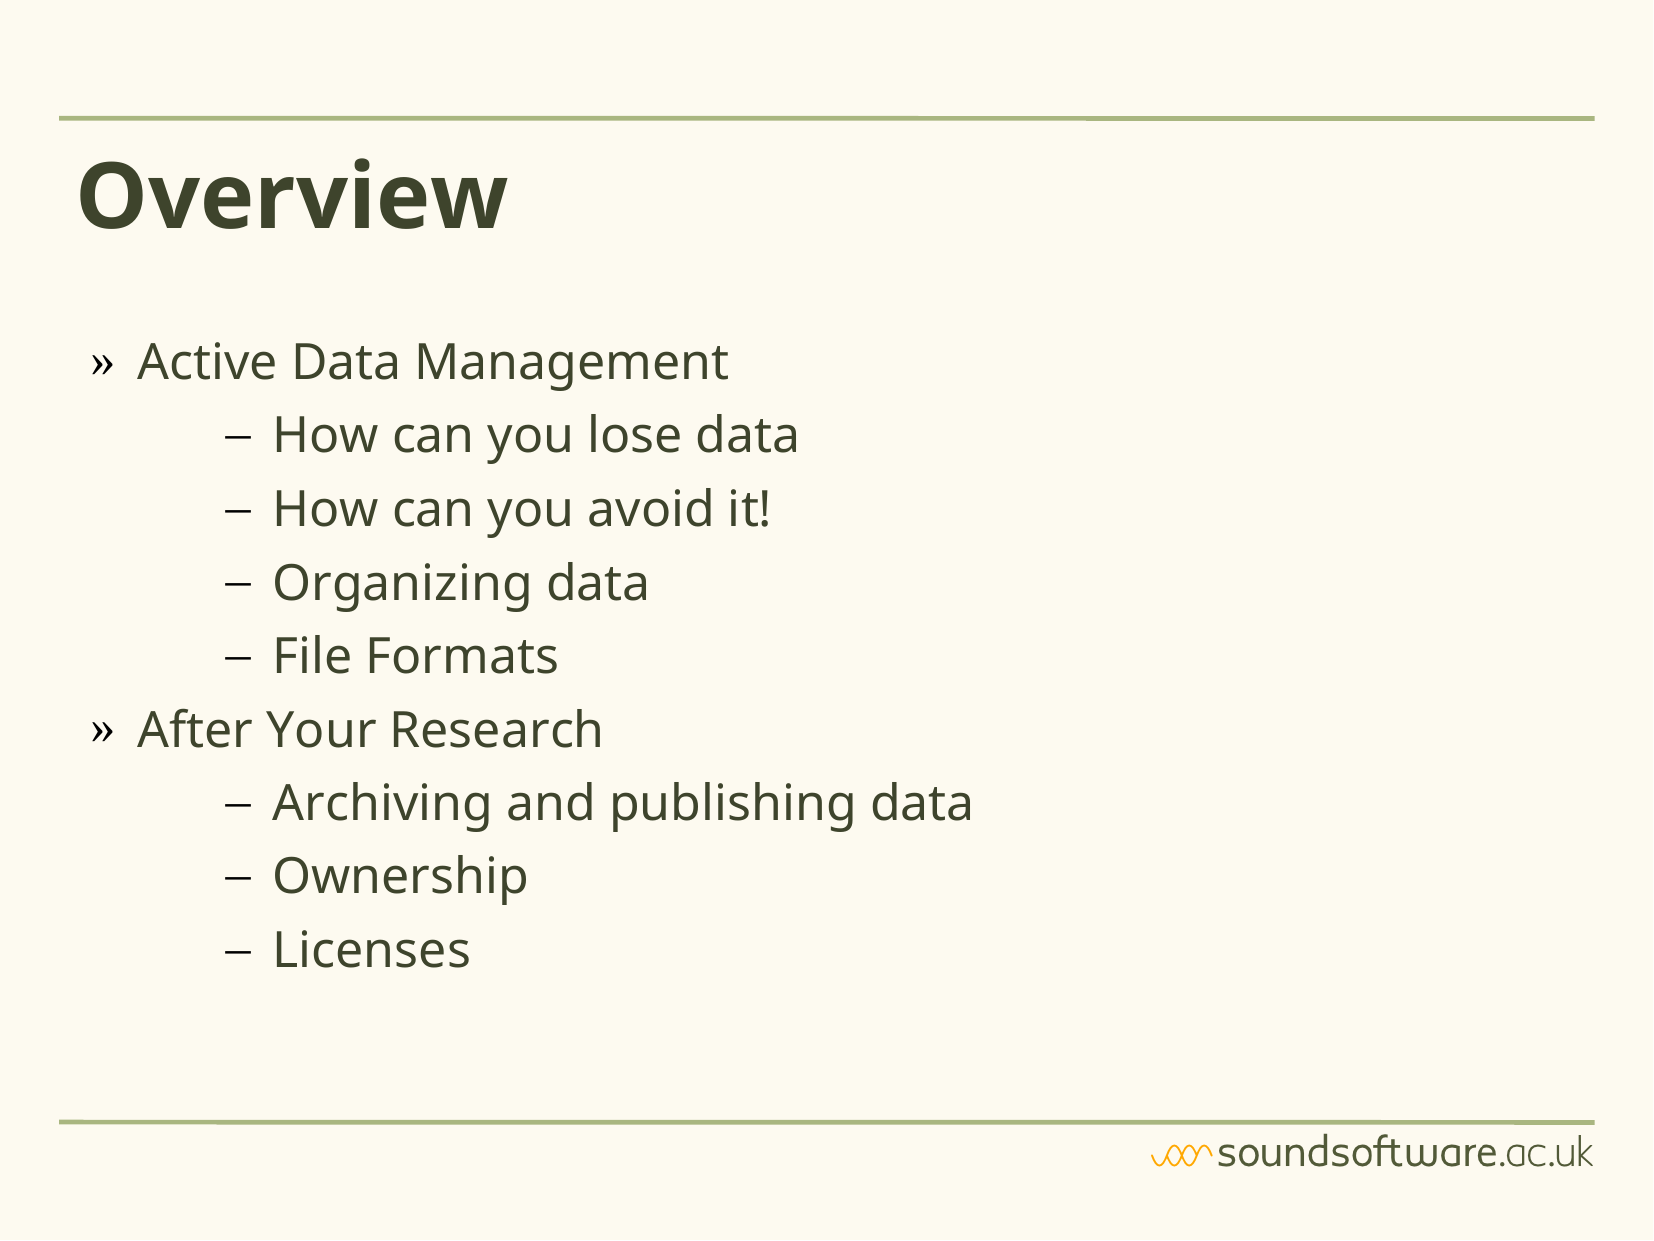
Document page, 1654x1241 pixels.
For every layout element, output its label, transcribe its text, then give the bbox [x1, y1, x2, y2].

picture [1151, 1140, 1593, 1167]
title Overview [59, 109, 1594, 274]
list Active Data Management How can you lose data How can you avoid it! Organizing data File Formats After Your Research Archiving and publishing data Ownership Licenses [59, 321, 1594, 1140]
